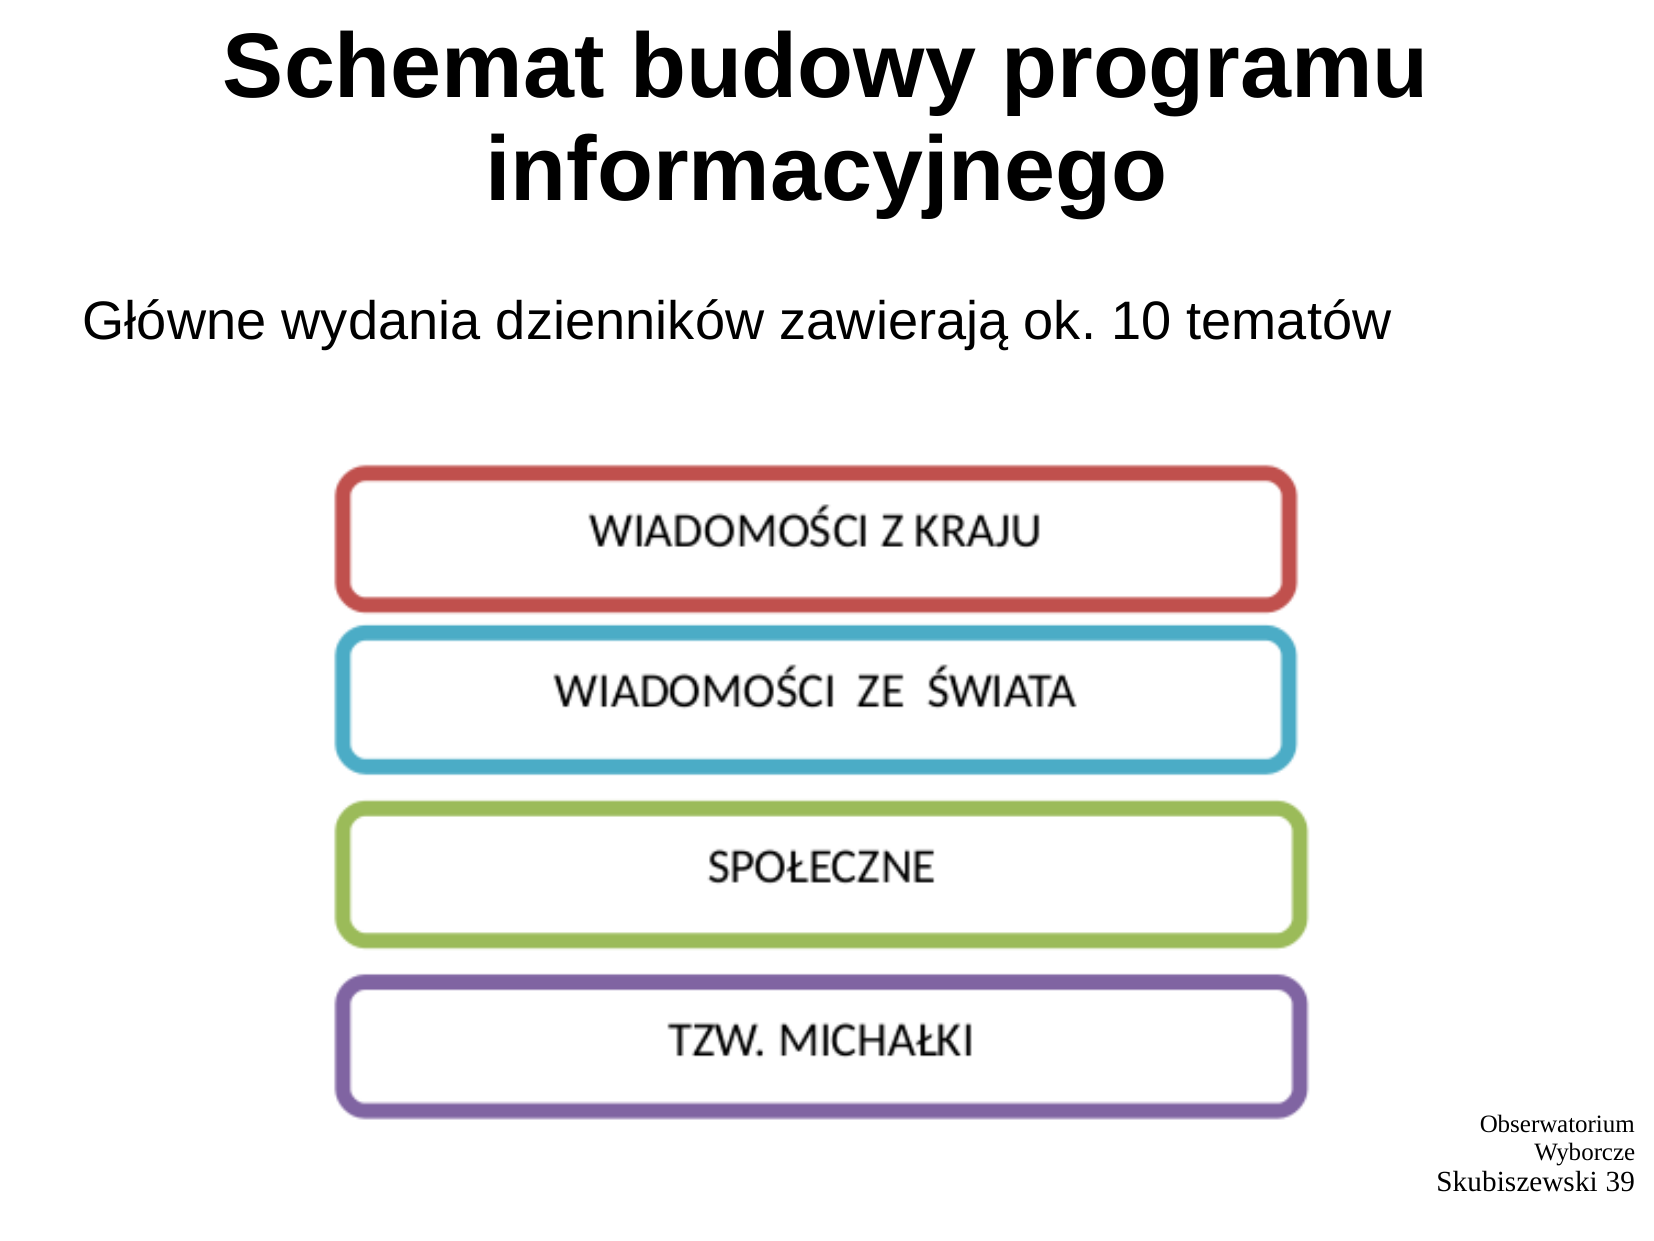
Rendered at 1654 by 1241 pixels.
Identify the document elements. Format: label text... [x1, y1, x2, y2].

picture [300, 451, 1338, 1156]
list Główne wydania dzienników zawierają ok. 10 tematów [82, 290, 1571, 451]
title Schemat budowy programu informacyjnego [82, 15, 1571, 223]
